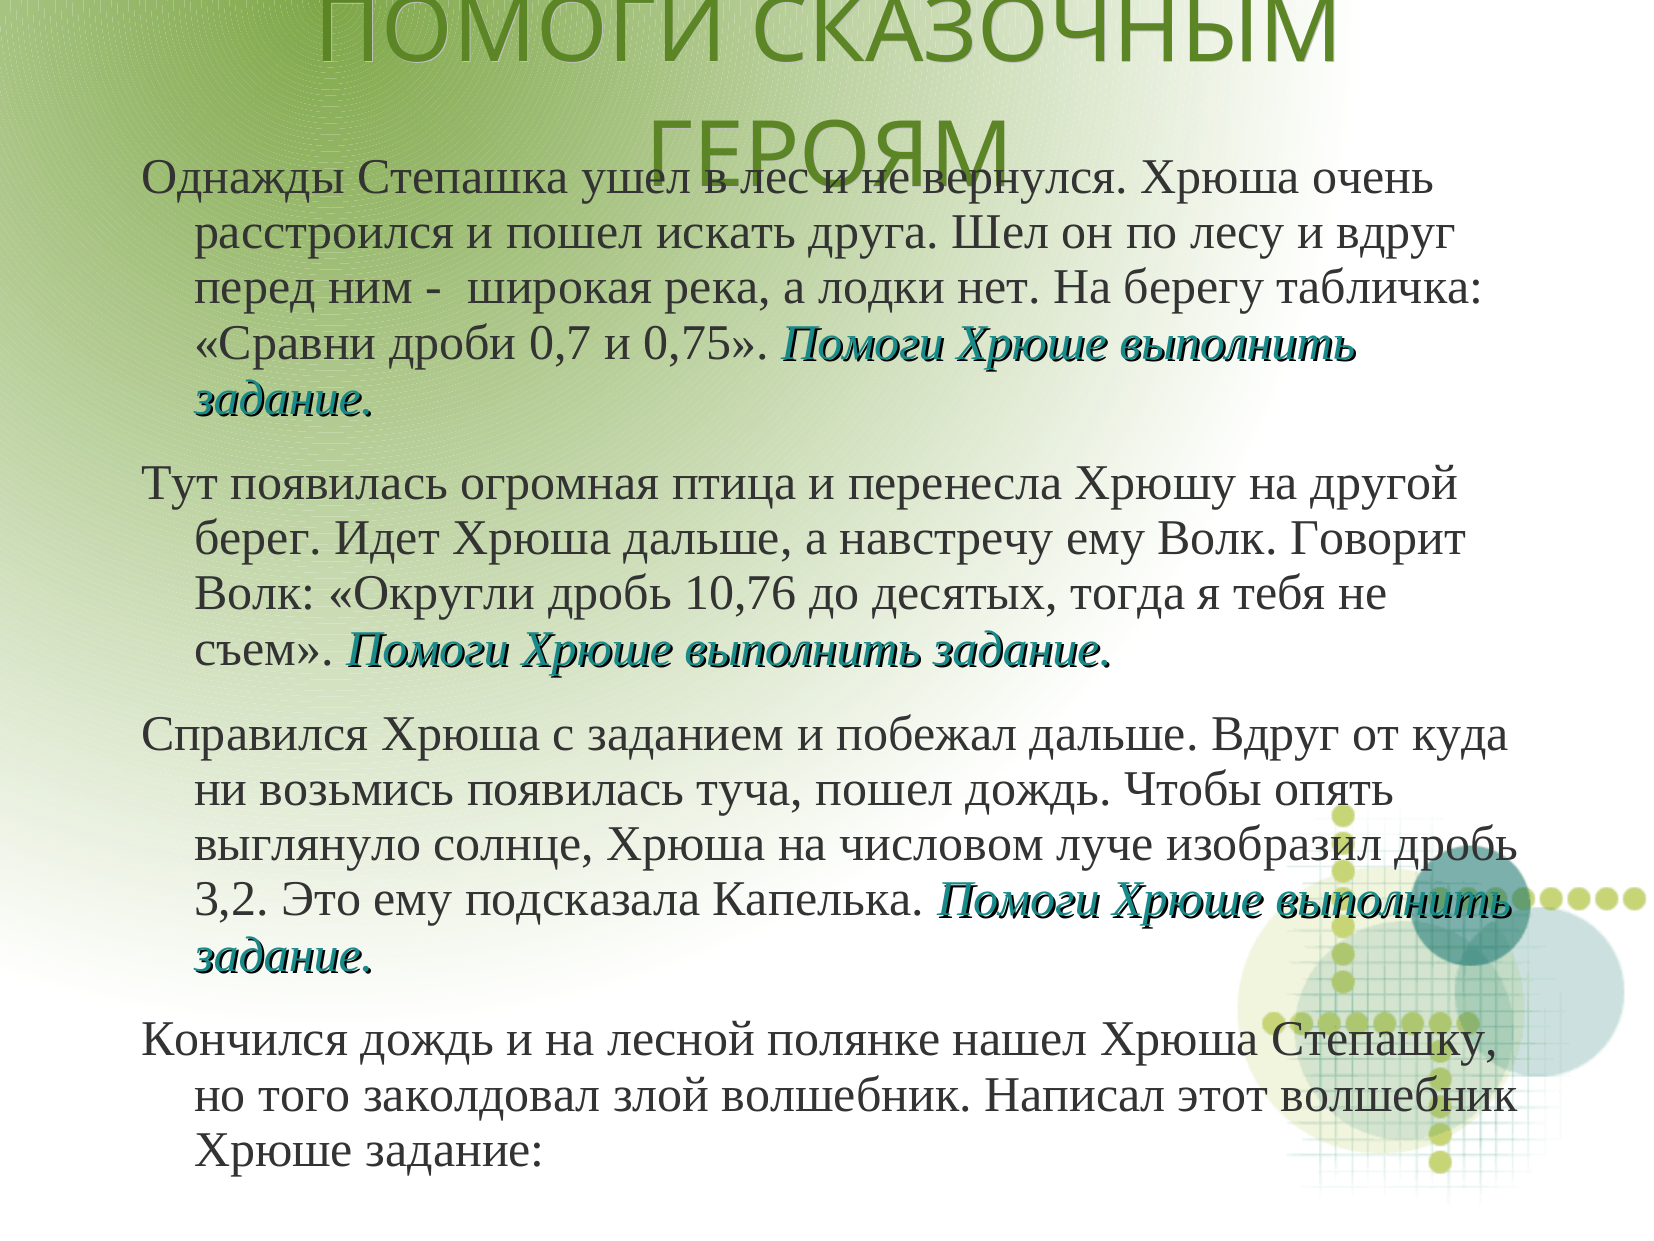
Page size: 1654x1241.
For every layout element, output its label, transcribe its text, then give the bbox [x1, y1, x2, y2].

title ПОМОГИ СКАЗОЧНЫМ ГЕРОЯМ [123, 29, 1536, 148]
list Однажды Степашка ушел в лес и не вернулся. Хрюша очень расстроился и пошел искать друга. Шел он по лесу и вдруг перед ним - широкая река, а лодки нет. На берегу табличка: «Сравни дроби 0,7 и 0,75». Помоги Хрюше выполнить задание. Тут появилась огромная птица и перенесла Хрюшу на другой берег. Идет Хрюша дальше, а навстречу ему Волк. Говорит Волк: «Округли дробь 10,76 до десятых, тогда я тебя не съем». Помоги Хрюше выполнить задание. Справился Хрюша с заданием и побежал дальше. Вдруг от куда ни возьмись появилась туча, пошел дождь. Чтобы опять выглянуло солнце, Хрюша на числовом луче изобразил дробь 3,2. Это ему подсказала Капелька. Помоги Хрюше выполнить задание. Кончился дождь и на лесной полянке нашел Хрюша Степашку, но того заколдовал злой волшебник. Написал этот волшебник Хрюше задание: [123, 148, 1536, 1211]
picture [1536, 792, 1654, 1211]
